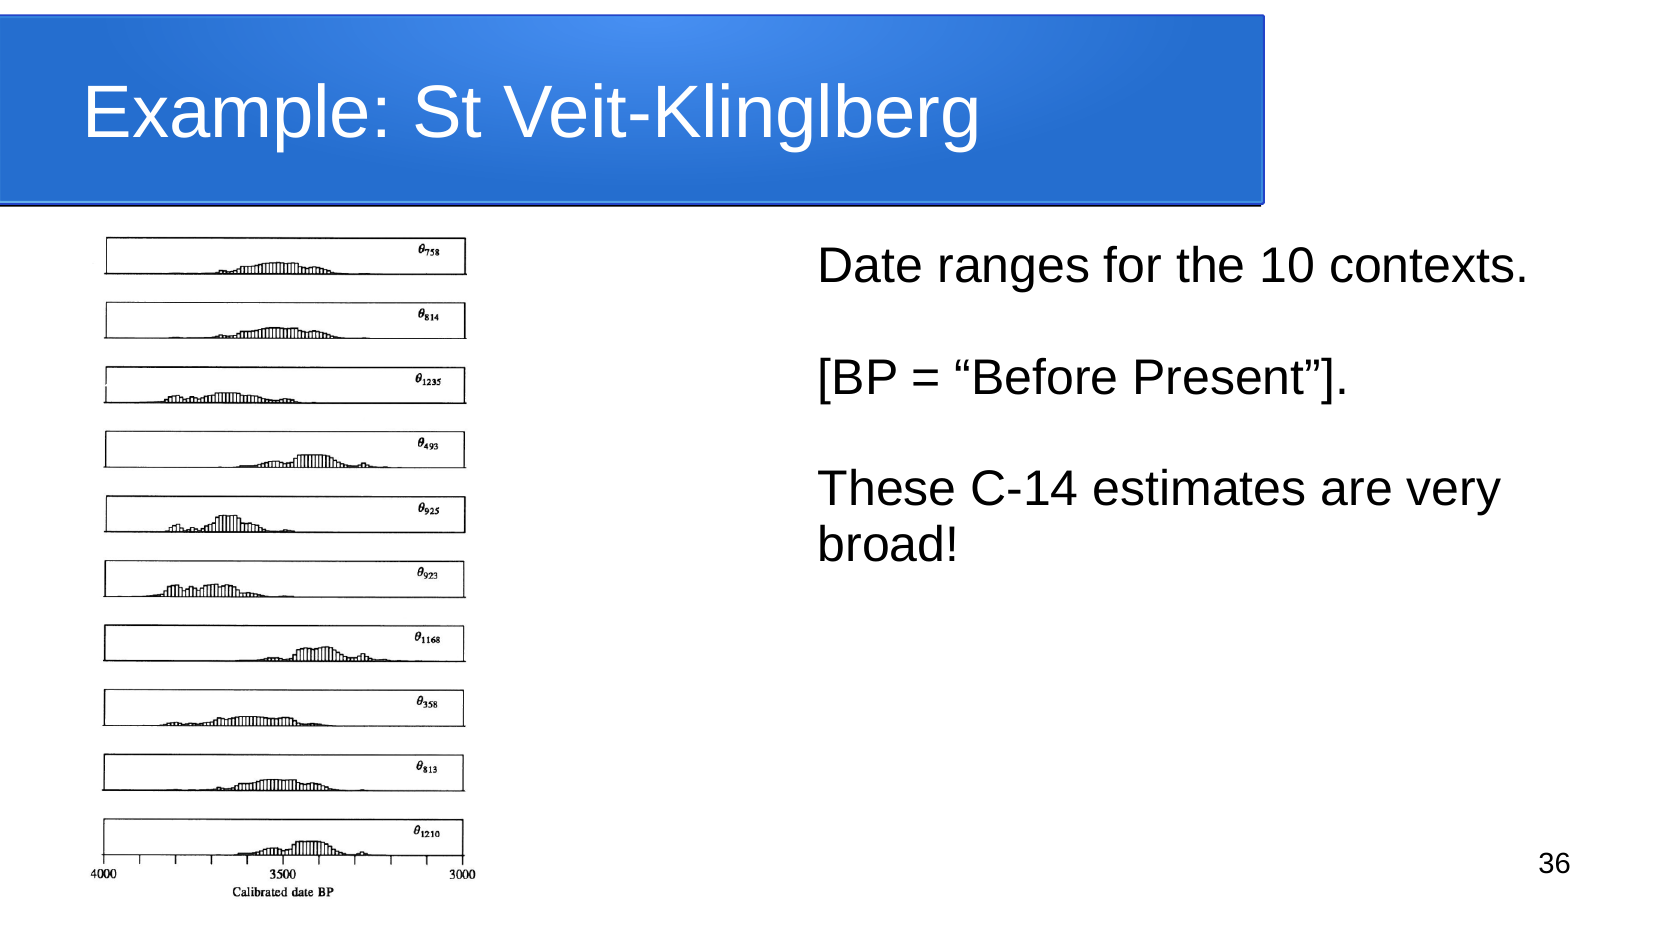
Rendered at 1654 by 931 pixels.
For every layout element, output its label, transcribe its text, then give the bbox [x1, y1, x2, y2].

title Example: St Veit-Klinglberg [82, 35, 1235, 189]
text_box Date ranges for the 10 contexts. [BP = “Before Present”]. These C-14 estimates are very broad! [803, 230, 1607, 692]
picture [70, 224, 485, 903]
